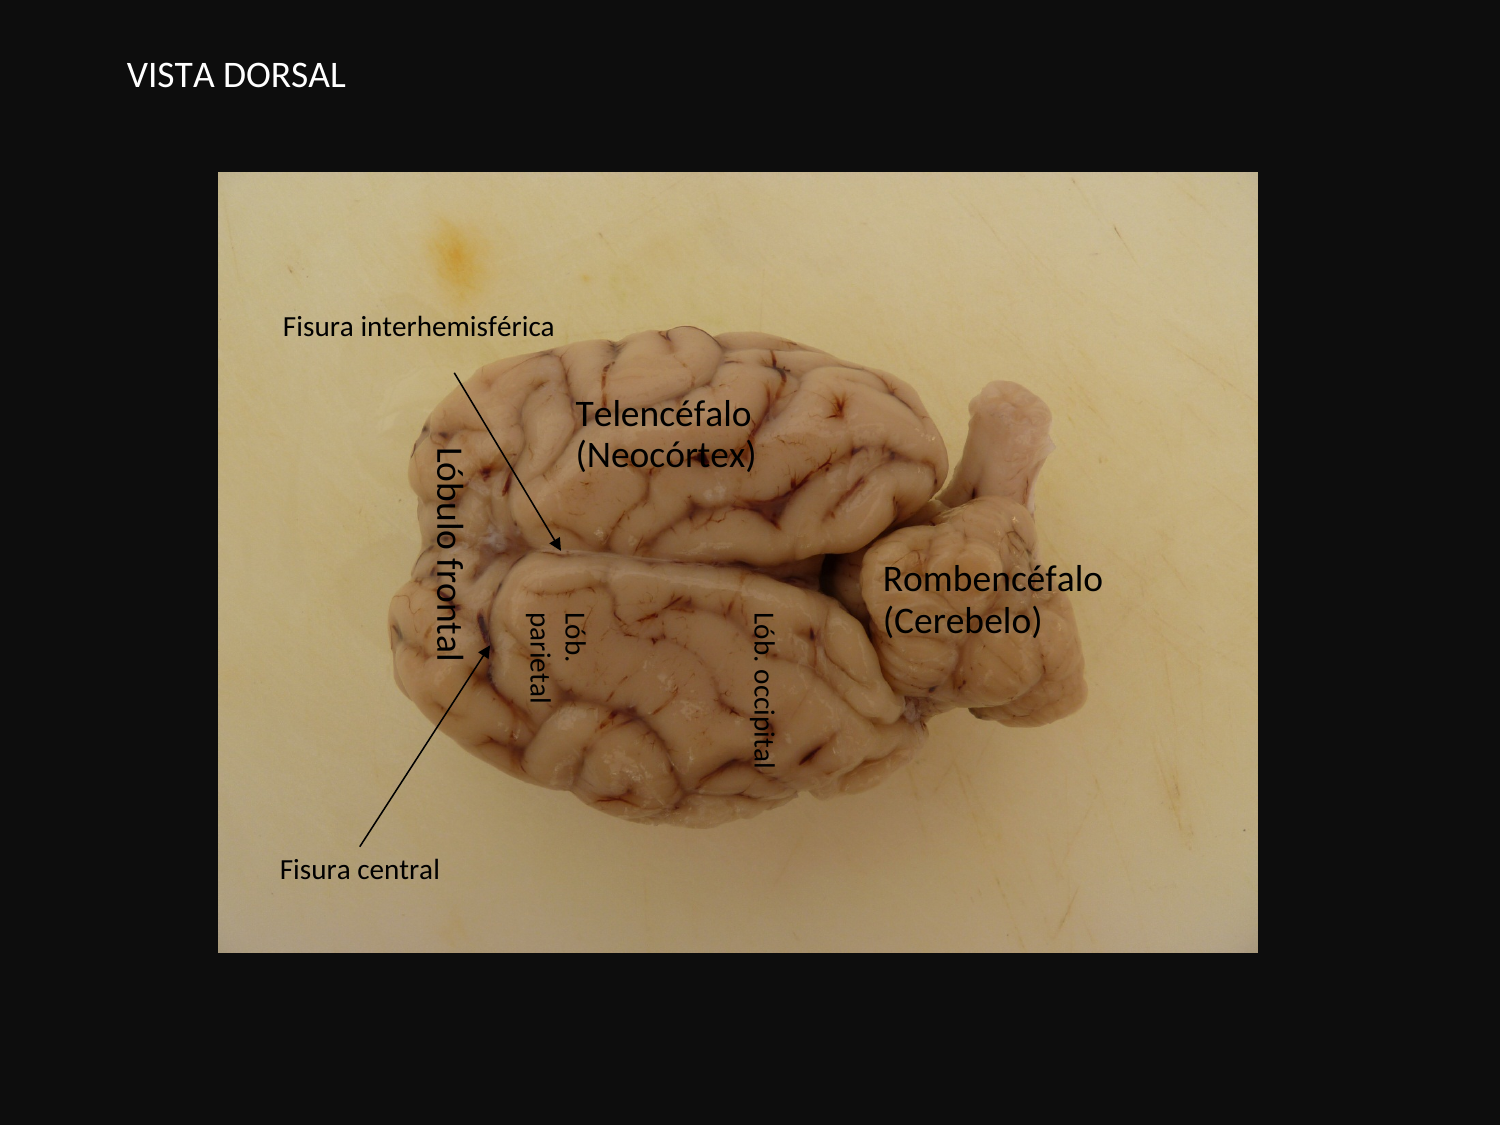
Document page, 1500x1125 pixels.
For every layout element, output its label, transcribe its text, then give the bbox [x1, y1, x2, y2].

text_box VISTA DORSAL [112, 42, 951, 104]
picture [218, 172, 1258, 953]
text_box Telencéfalo (Neocórtex)‏ [560, 385, 798, 480]
text_box Fisura interhemisférica [265, 302, 573, 386]
text_box Rombencéfalo (Cerebelo)‏ [868, 550, 1176, 650]
text_box Lób. occipital [726, 597, 792, 799]
text_box Lóbulo frontal [408, 432, 483, 681]
text_box Lób. parietal [537, 597, 603, 776]
text_box Fisura central [206, 846, 514, 894]
